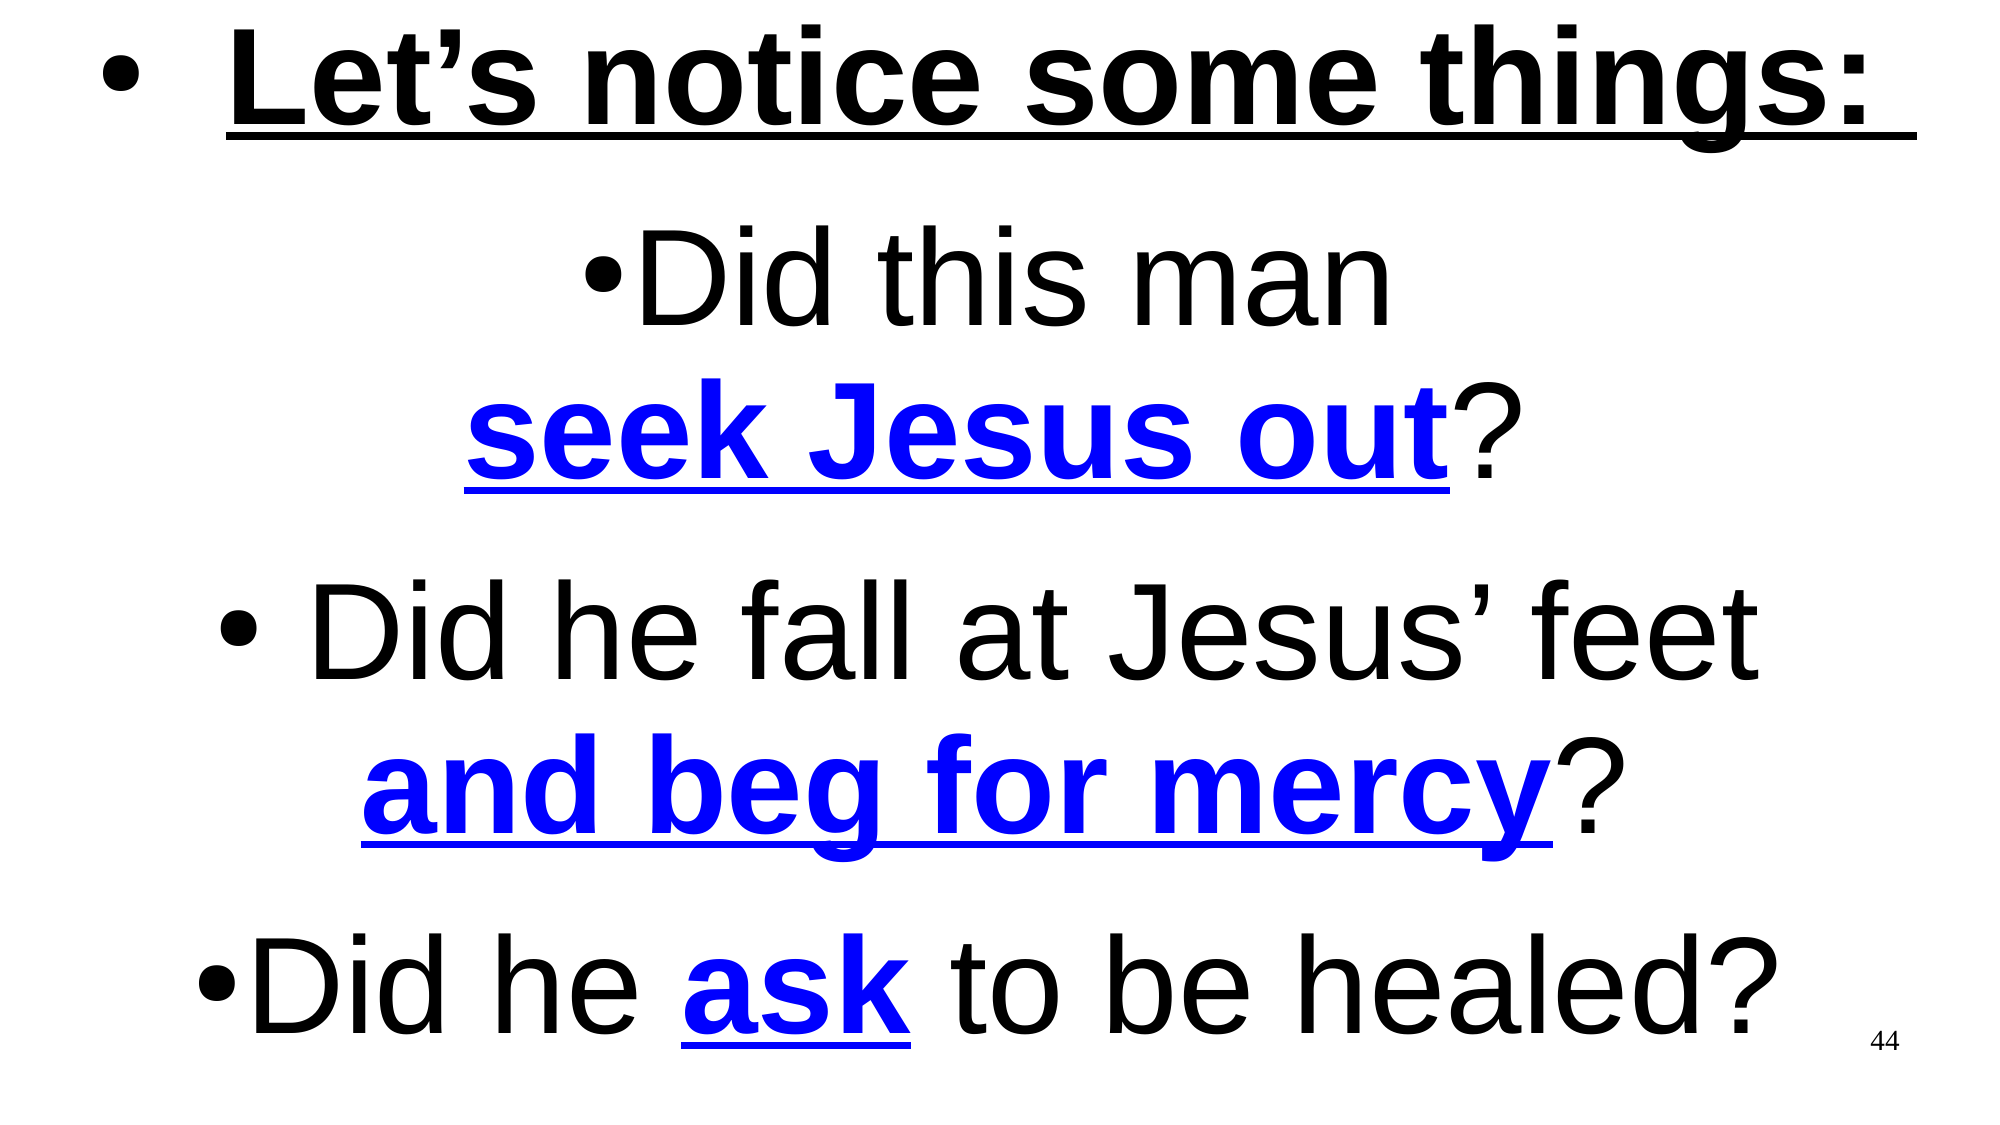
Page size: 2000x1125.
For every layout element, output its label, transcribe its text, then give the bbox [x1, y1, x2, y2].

list Let’s notice some things: Did this man seek Jesus out? Did he fall at Jesus’ feet and beg for mercy? Did he ask to be healed? [0, 0, 1996, 1123]
